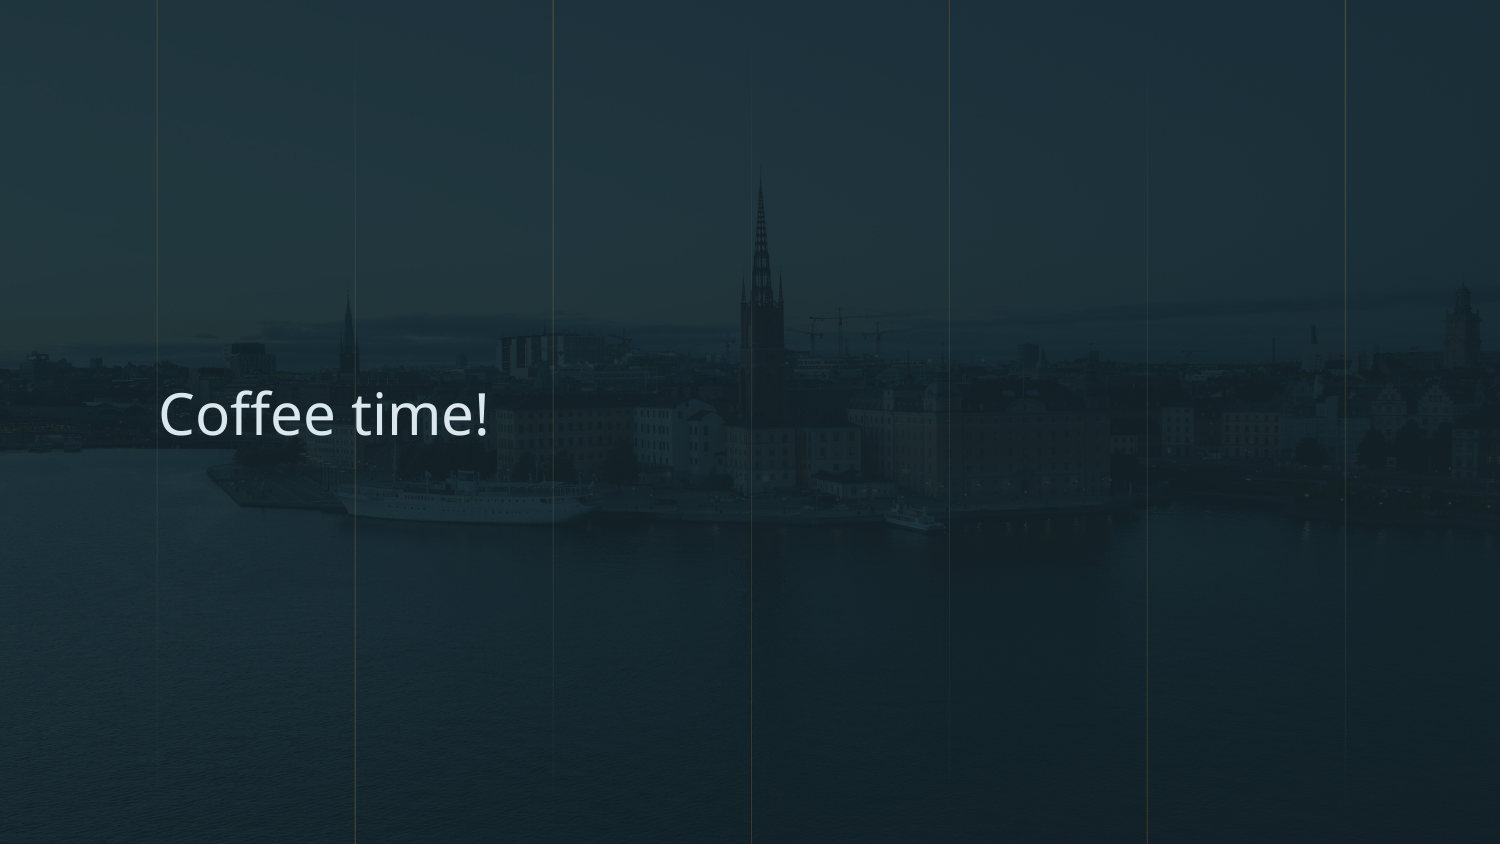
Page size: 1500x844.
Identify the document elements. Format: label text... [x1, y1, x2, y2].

picture [0, 0, 1500, 844]
text_box Coffee time! [143, 361, 1211, 591]
